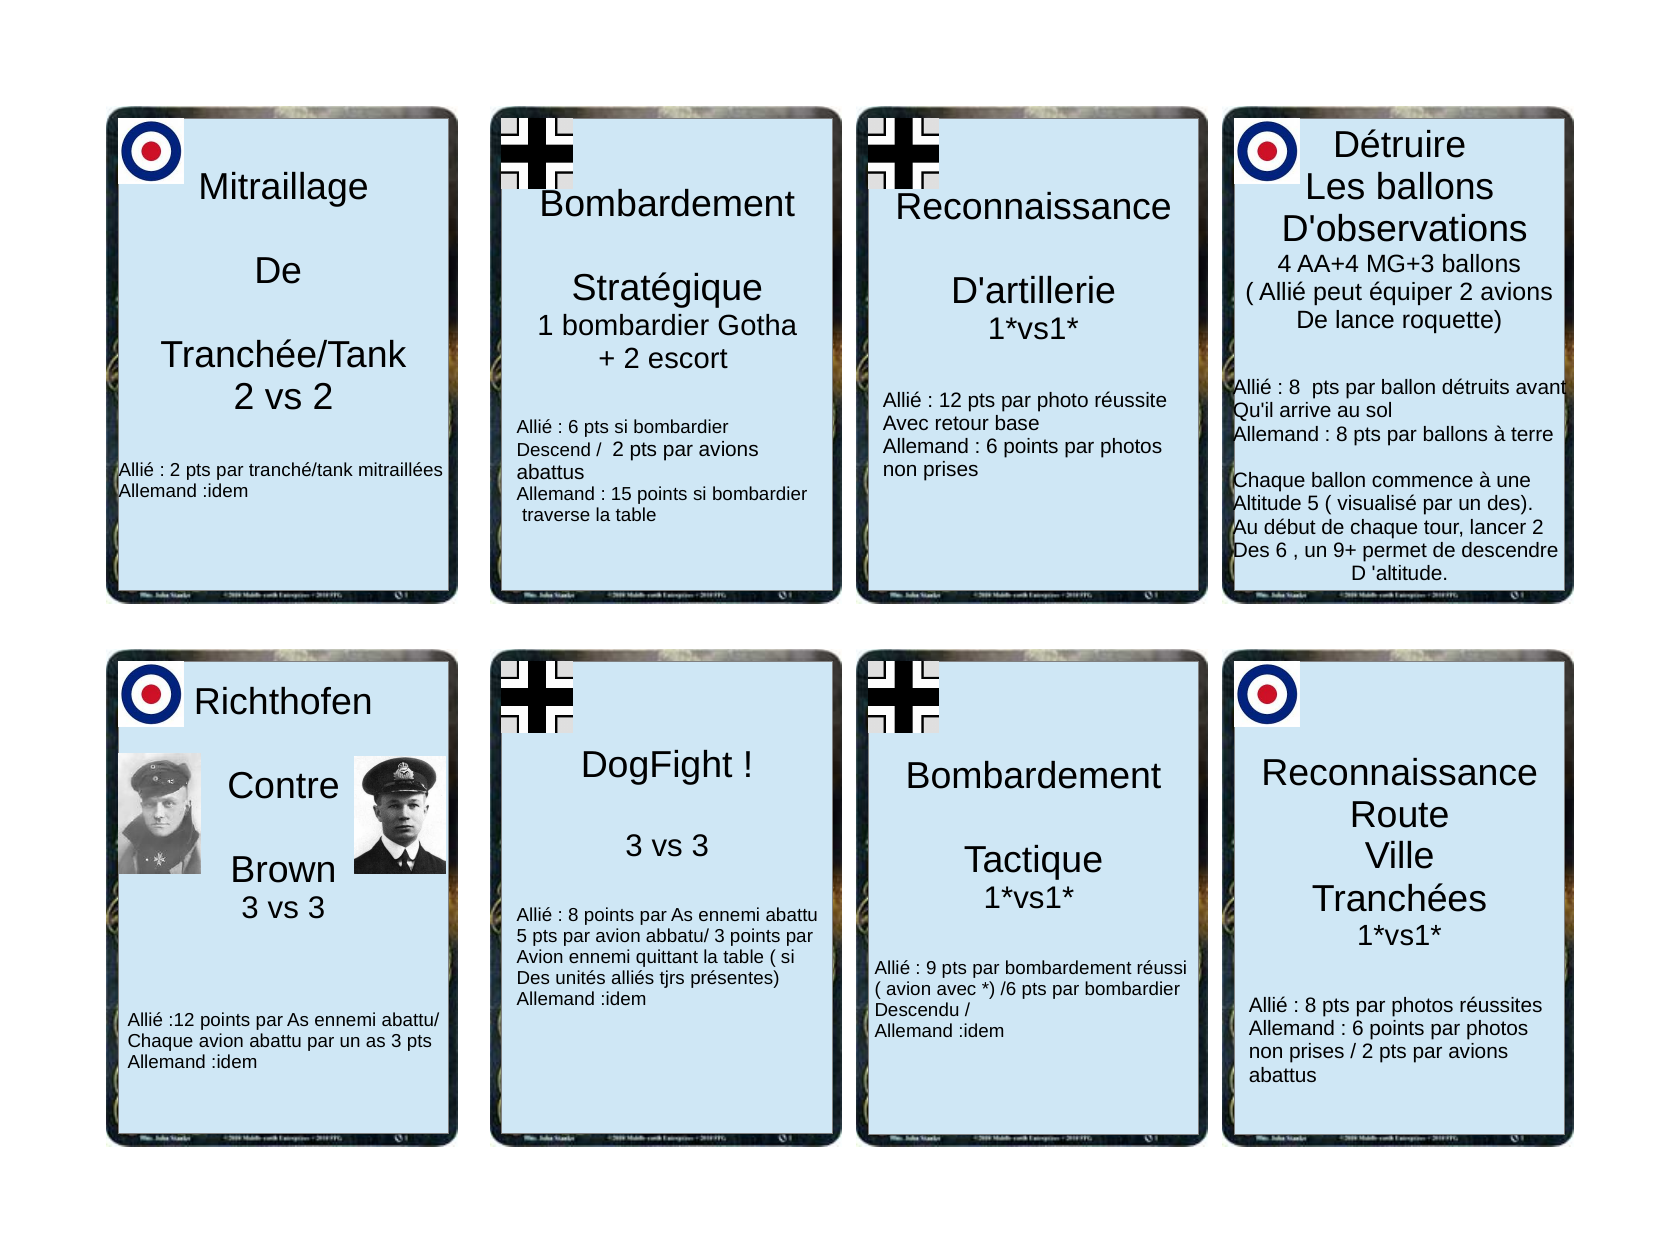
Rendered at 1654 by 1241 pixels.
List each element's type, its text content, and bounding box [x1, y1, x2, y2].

picture [856, 649, 1208, 1147]
picture [490, 106, 842, 604]
text_box Détruire Les ballons D'observations 4 AA+4 MG+3 ballons ( Allié peut équiper 2 avions De lance roquette) Allié : 8 pts par ballon détruits avant Qu'il arrive au sol Allemand : 8 pts par ballons à terre Chaque ballon commence à une Altitude 5 ( visualisé par un des). Au début de chaque tour, lancer 2 Des 6 , un 9+ permet de descendre D 'altitude. [1234, 118, 1565, 591]
text_box Reconnaissance Route Ville Tranchées 1*vs1* Allié : 8 pts par photos réussites Allemand : 6 points par photos non prises / 2 pts par avions abattus [1234, 661, 1565, 1135]
picture [1222, 649, 1574, 1147]
picture [106, 649, 458, 1147]
text_box Bombardement Stratégique 1 bombardier Gotha + 2 escort Allié : 6 pts si bombardier Descend / 2 pts par avions abattus Allemand : 15 points si bombardier traverse la table [501, 118, 833, 591]
picture [490, 649, 842, 1147]
picture [106, 106, 458, 604]
text_box Bombardement Tactique 1*vs1* Allié : 9 pts par bombardement réussi ( avion avec *) /6 pts par bombardier Descendu / Allemand :idem [868, 661, 1199, 1135]
picture [856, 106, 1208, 604]
text_box Mitraillage De Tranchée/Tank 2 vs 2 Allié : 2 pts par tranché/tank mitraillées Allemand :idem [118, 118, 449, 591]
picture [1222, 106, 1574, 604]
text_box Reconnaissance D'artillerie 1*vs1* Allié : 12 pts par photo réussite Avec retour base Allemand : 6 points par photos non prises [868, 118, 1199, 591]
text_box Richthofen Contre Brown 3 vs 3 Allié :12 points par As ennemi abattu/ Chaque avion abattu par un as 3 pts Allemand :idem [118, 661, 449, 1134]
text_box DogFight ! 3 vs 3 Allié : 8 points par As ennemi abattu 5 pts par avion abbatu/ 3 points par Avion ennemi quittant la table ( si Des unités alliés tjrs présentes) Allemand :idem [501, 661, 833, 1134]
